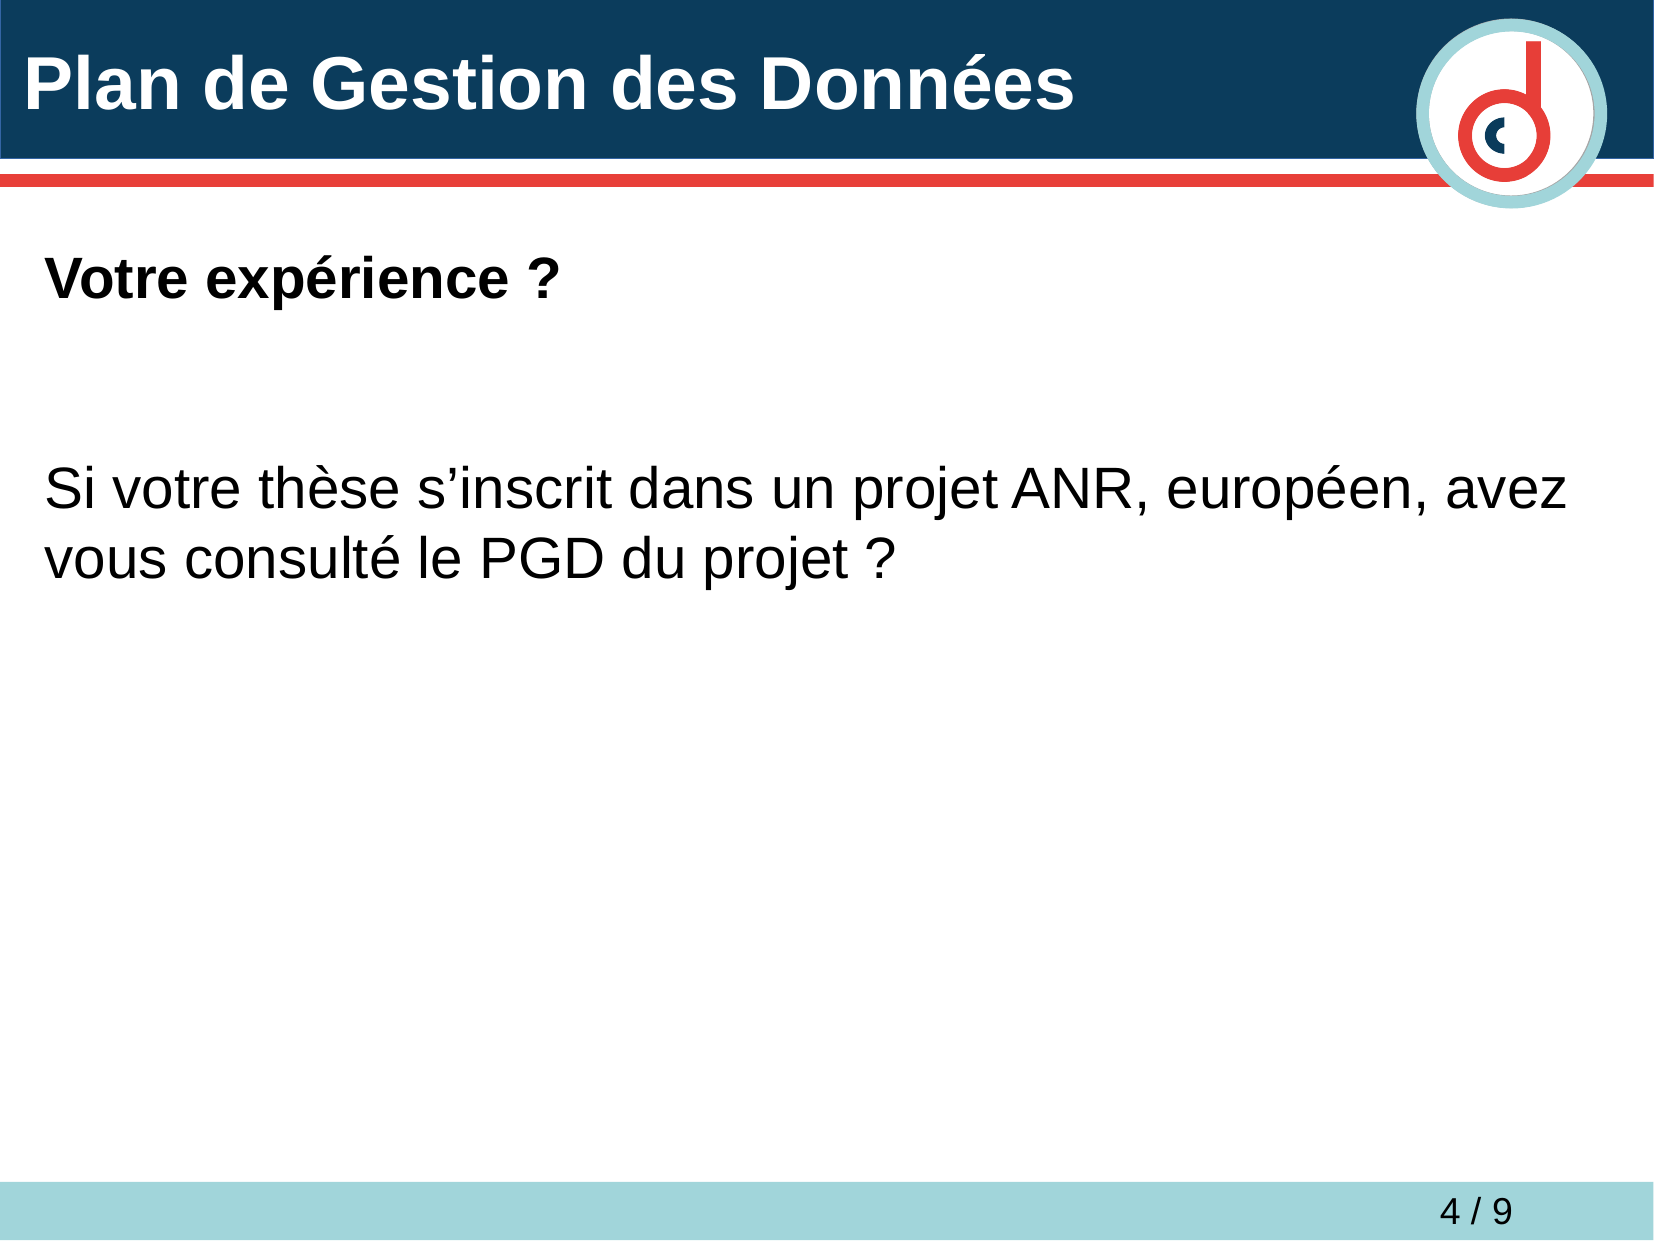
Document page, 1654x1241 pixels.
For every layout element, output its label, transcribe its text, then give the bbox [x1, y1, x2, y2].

title Plan de Gestion des Données [23, 11, 1418, 159]
list Votre expérience ? Si votre thèse s’inscrit dans un projet ANR, européen, avez vous consulté le PGD du projet ? [29, 232, 1591, 857]
